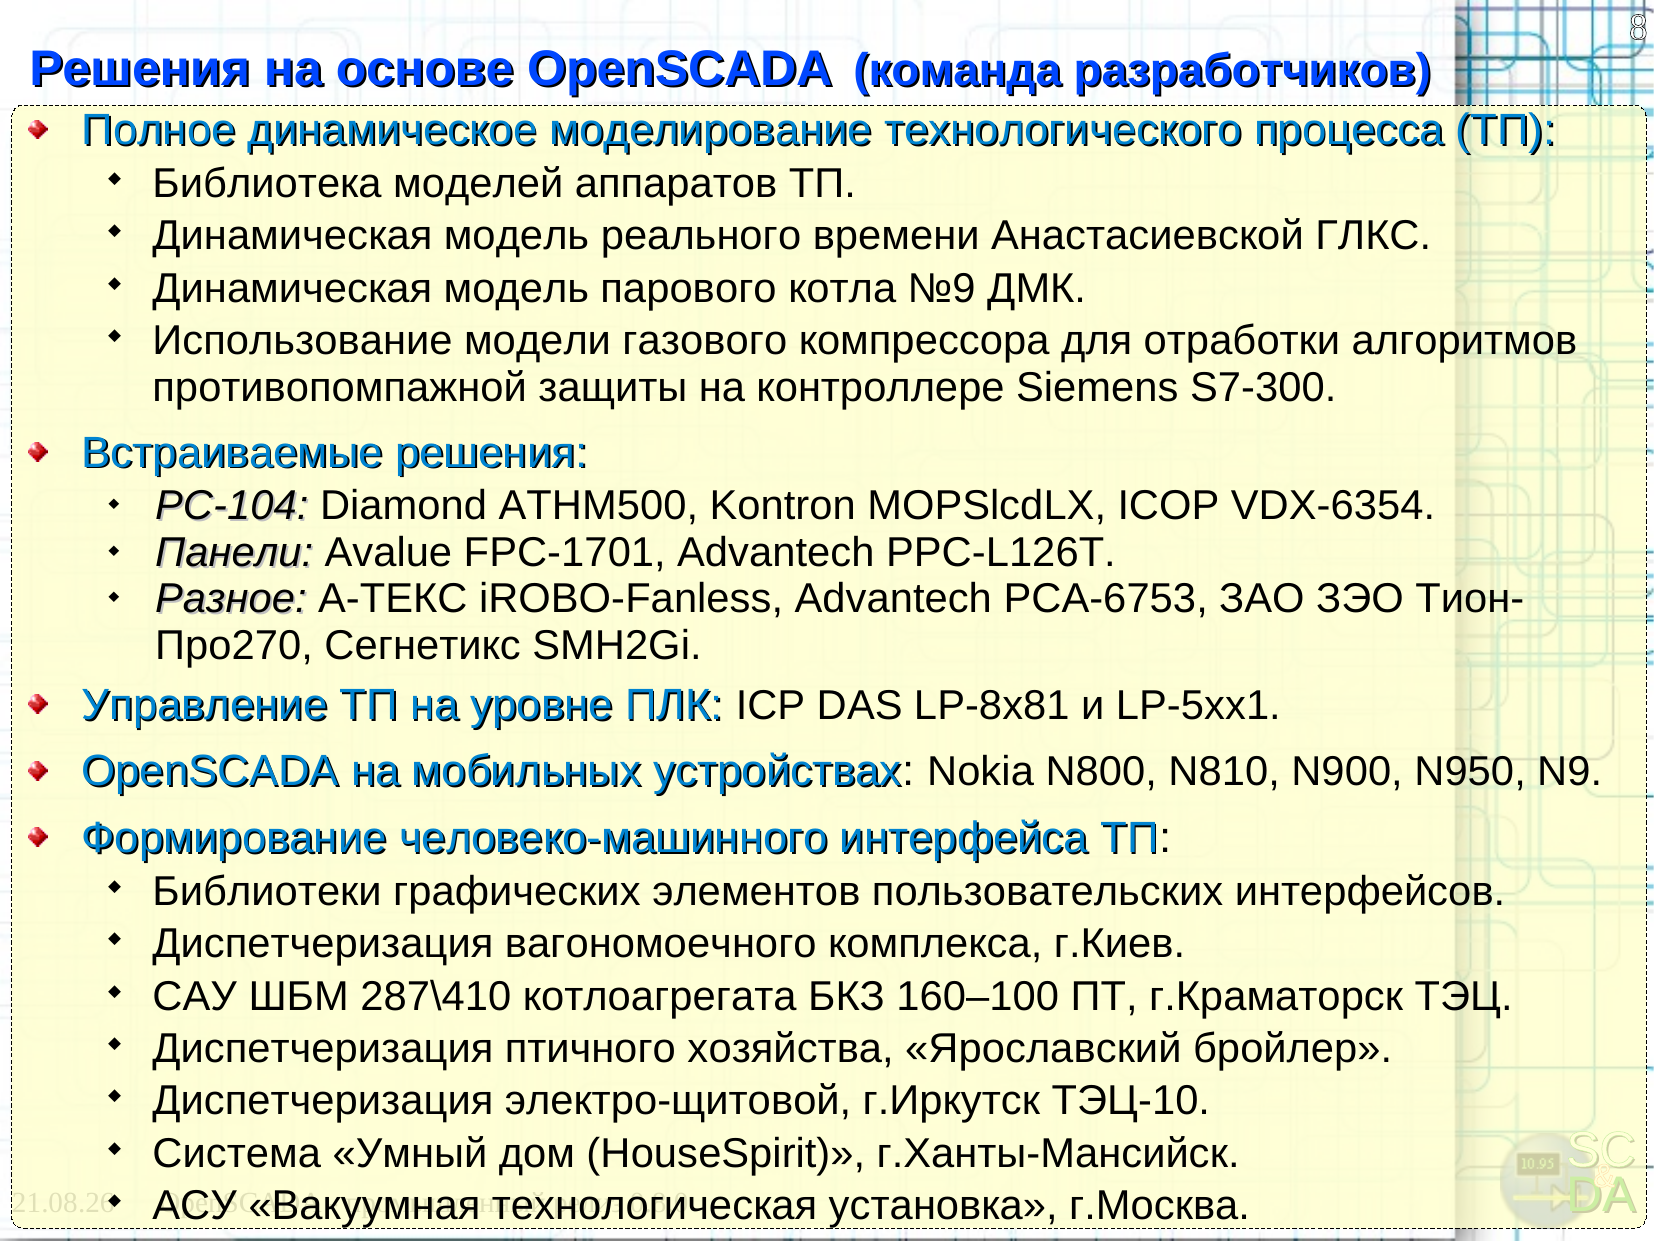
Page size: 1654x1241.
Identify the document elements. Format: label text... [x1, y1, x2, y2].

list Полное динамическое моделирование технологического процесса (ТП): Библиотека моделей аппаратов ТП. Динамическая модель реального времени Анастасиевской ГЛКС. Динамическая модель парового котла №9 ДМК. Использование модели газового компрессора для отработки алгоритмов противопомпажной защиты на контроллере Siemens S7-300. Встраиваемые решения: PC-104: Diamond ATHM500, Kontron MOPSlcdLX, ICOP VDX-6354. Панели: Avalue FPC-1701, Advantech PPC-L126T. Разное: А-ТЕКС iROBO-Fanless, Advantech PCA-6753, ЗАО ЗЭО Тион-Про270, Сегнетикс SMH2Gi. Управление ТП на уровне ПЛК: ICP DAS LP-8x81 и LP-5xx1. OpenSCADA на мобильных устройствах: Nokia N800, N810, N900, N950, N9. Формирование человеко-машинного интерфейса ТП: Библиотеки графических элементов пользовательских интерфейсов. Диспетчеризация вагономоечного комплекса, г.Киев. САУ ШБМ 287\410 котлоагрегата БКЗ 160–100 ПТ, г.Краматорск ТЭЦ. Диспетчеризация птичного хозяйства, «Ярославский бройлер». Диспетчеризация электро-щитовой, г.Иркутск ТЭЦ-10. Система «Умный дом (HouseSpirit)», г.Ханты-Мансийск. АСУ «Вакуумная технологическая установка», г.Москва. [11, 105, 1647, 1229]
title Решения на основе OpenSCADA (команда разработчиков) [25, 10, 1436, 95]
picture [0, 0, 1654, 1241]
